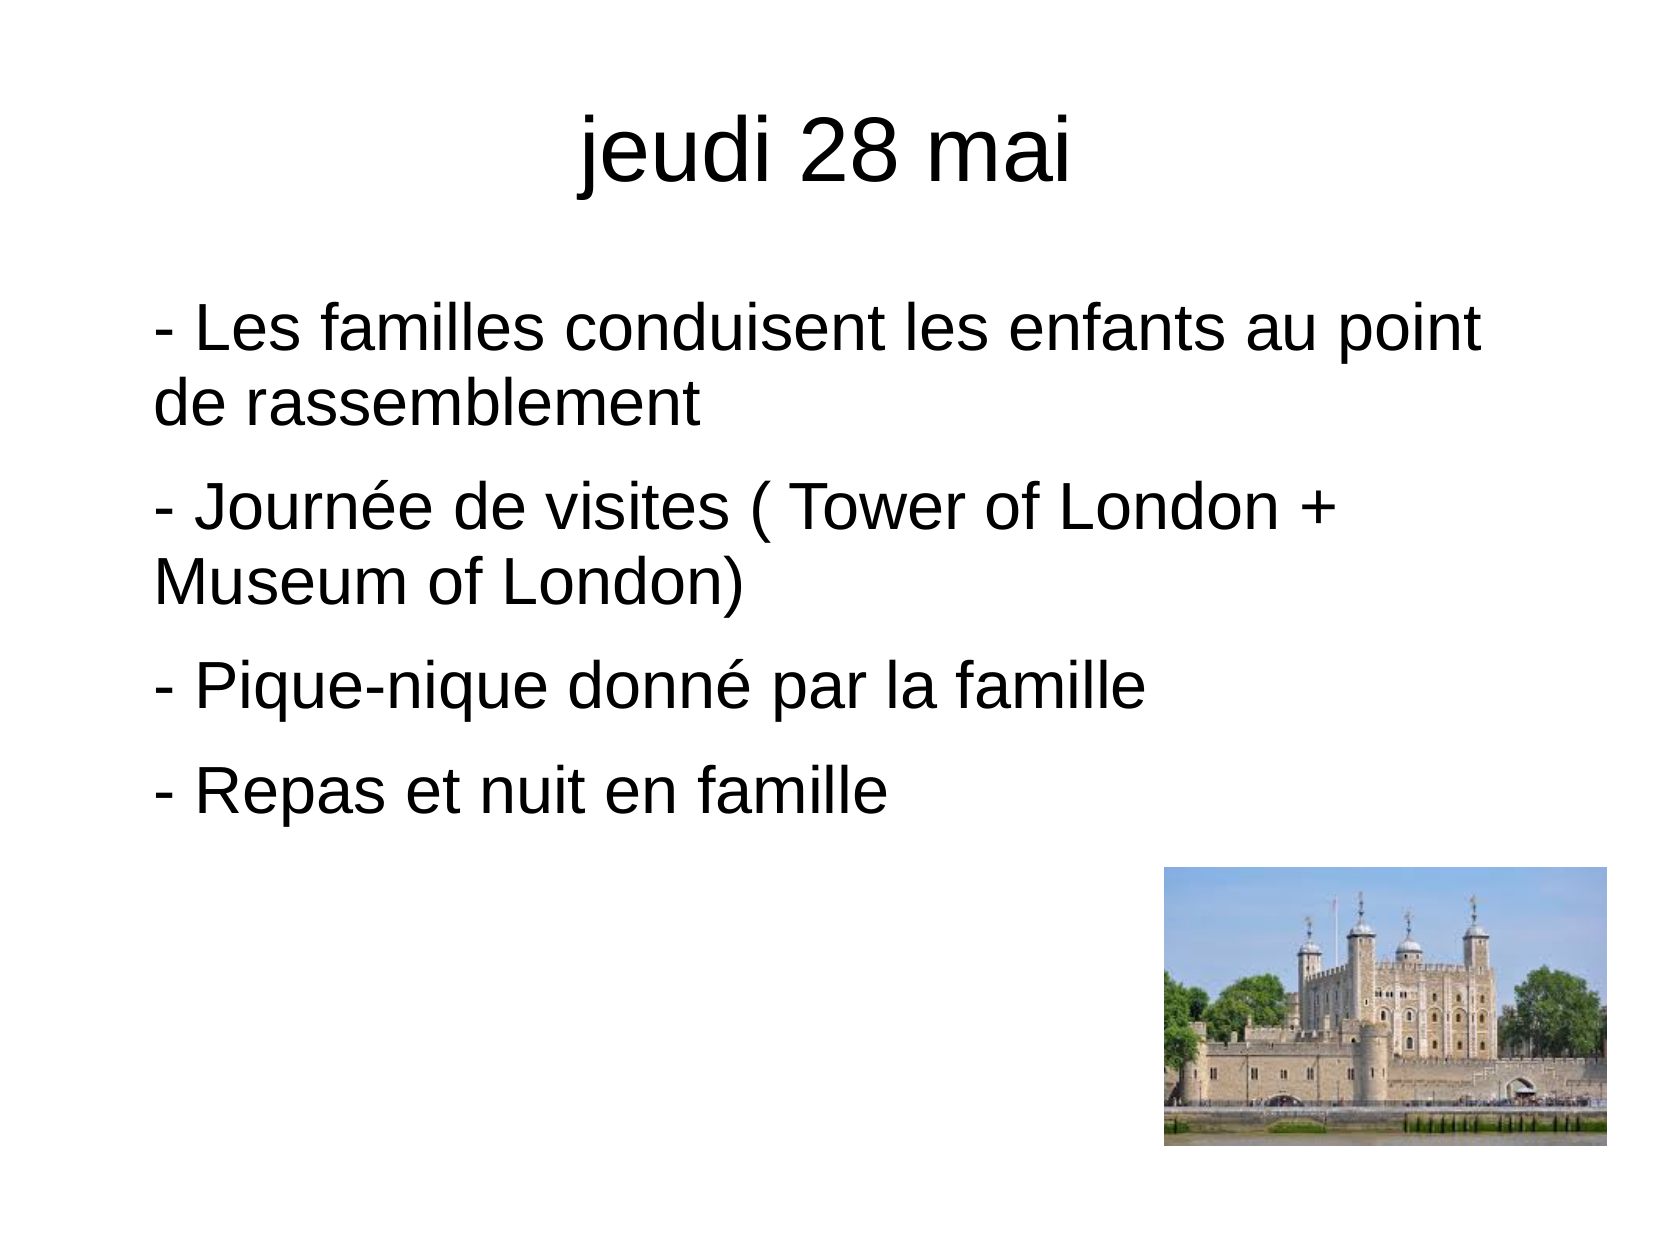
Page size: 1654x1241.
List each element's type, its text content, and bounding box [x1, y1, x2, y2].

picture [1164, 867, 1607, 1146]
title jeudi 28 mai [82, 47, 1571, 252]
list - Les familles conduisent les enfants au point de rassemblement - Journée de visites ( Tower of London + Museum of London) - Pique-nique donné par la famille - Repas et nuit en famille [82, 290, 1571, 1010]
